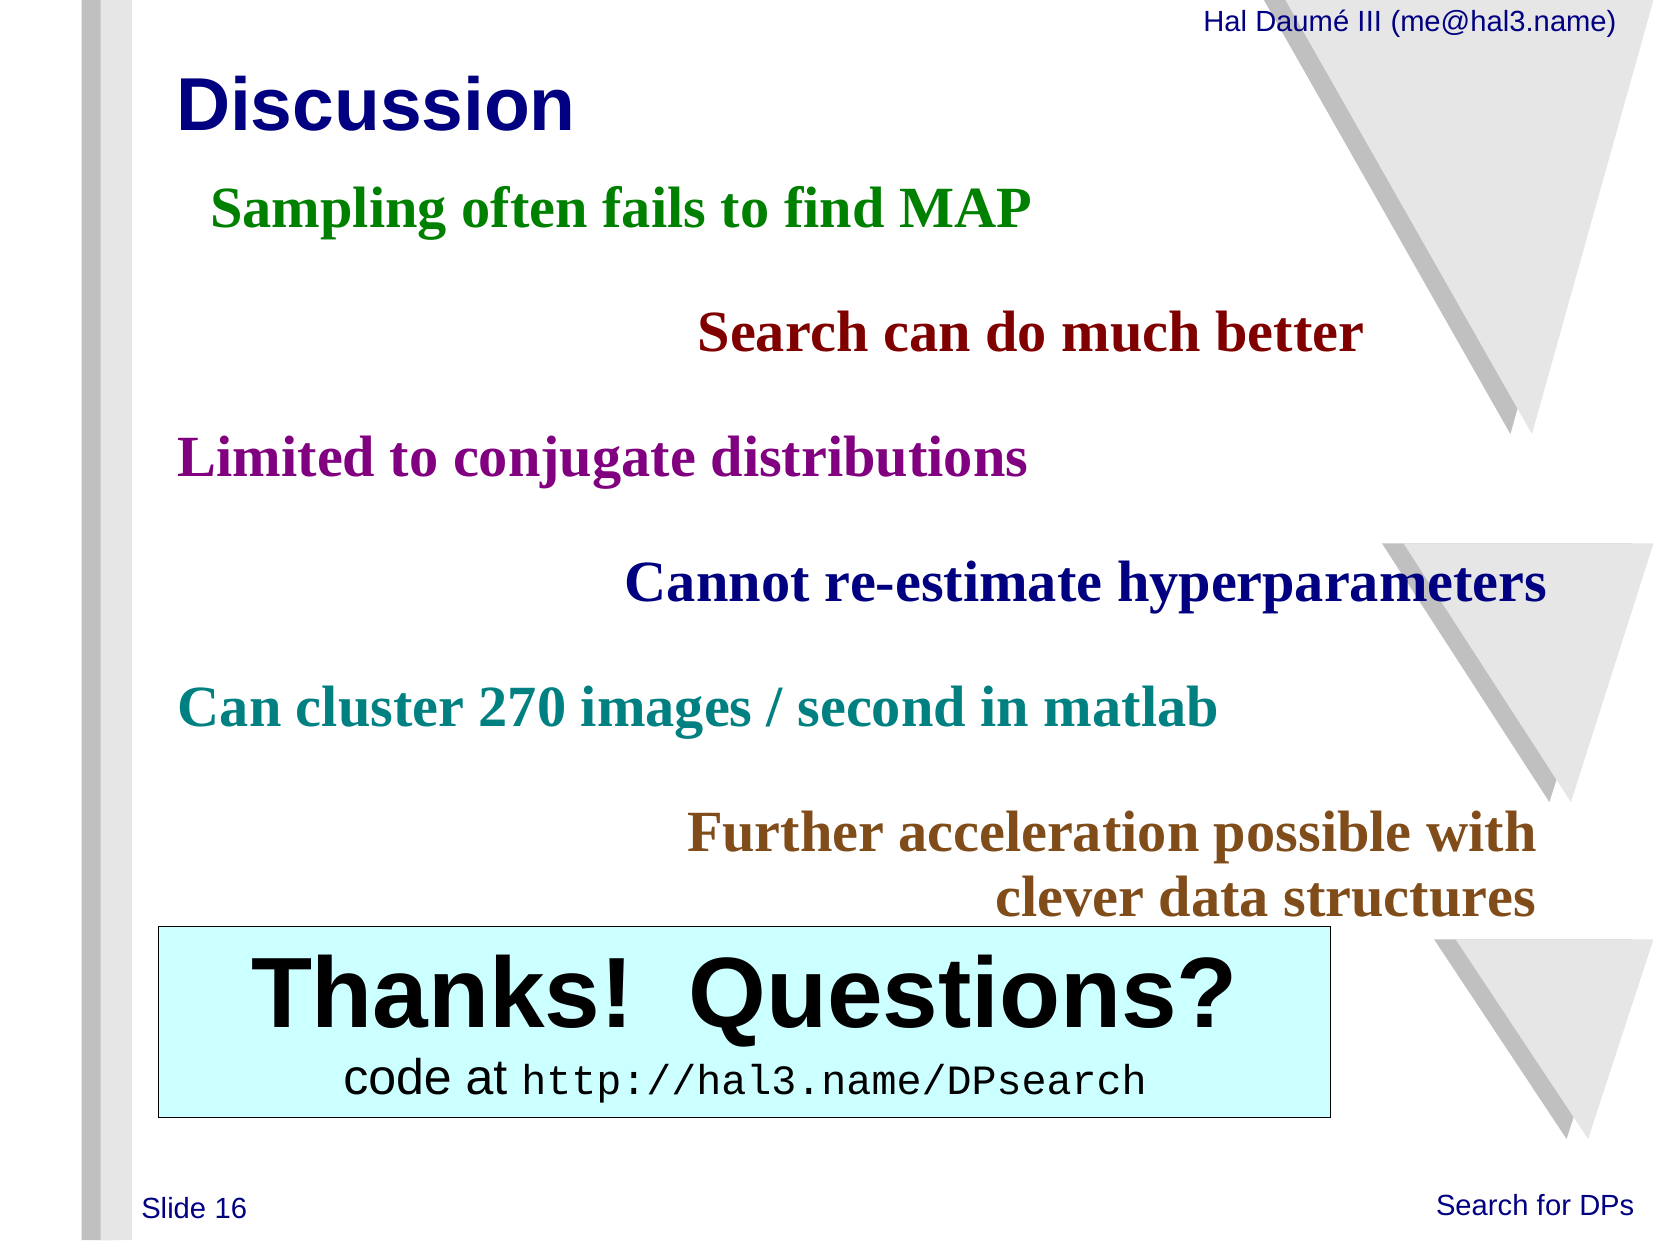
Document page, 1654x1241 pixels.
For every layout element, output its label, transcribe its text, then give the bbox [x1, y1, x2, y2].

text_box Sampling often fails to find MAP [210, 175, 1030, 240]
text_box Limited to conjugate distributions [177, 424, 1027, 490]
text_box Can cluster 270 images / second in matlab [177, 674, 1219, 740]
text_box Further acceleration possible with clever data structures [687, 799, 1537, 929]
text_box Cannot re-estimate hyperparameters [625, 549, 1548, 615]
text_box Thanks! Questions? code at http://hal3.name/DPsearch [158, 926, 1331, 1118]
text_box Search can do much better [697, 299, 1365, 365]
title Discussion [176, 44, 1509, 166]
